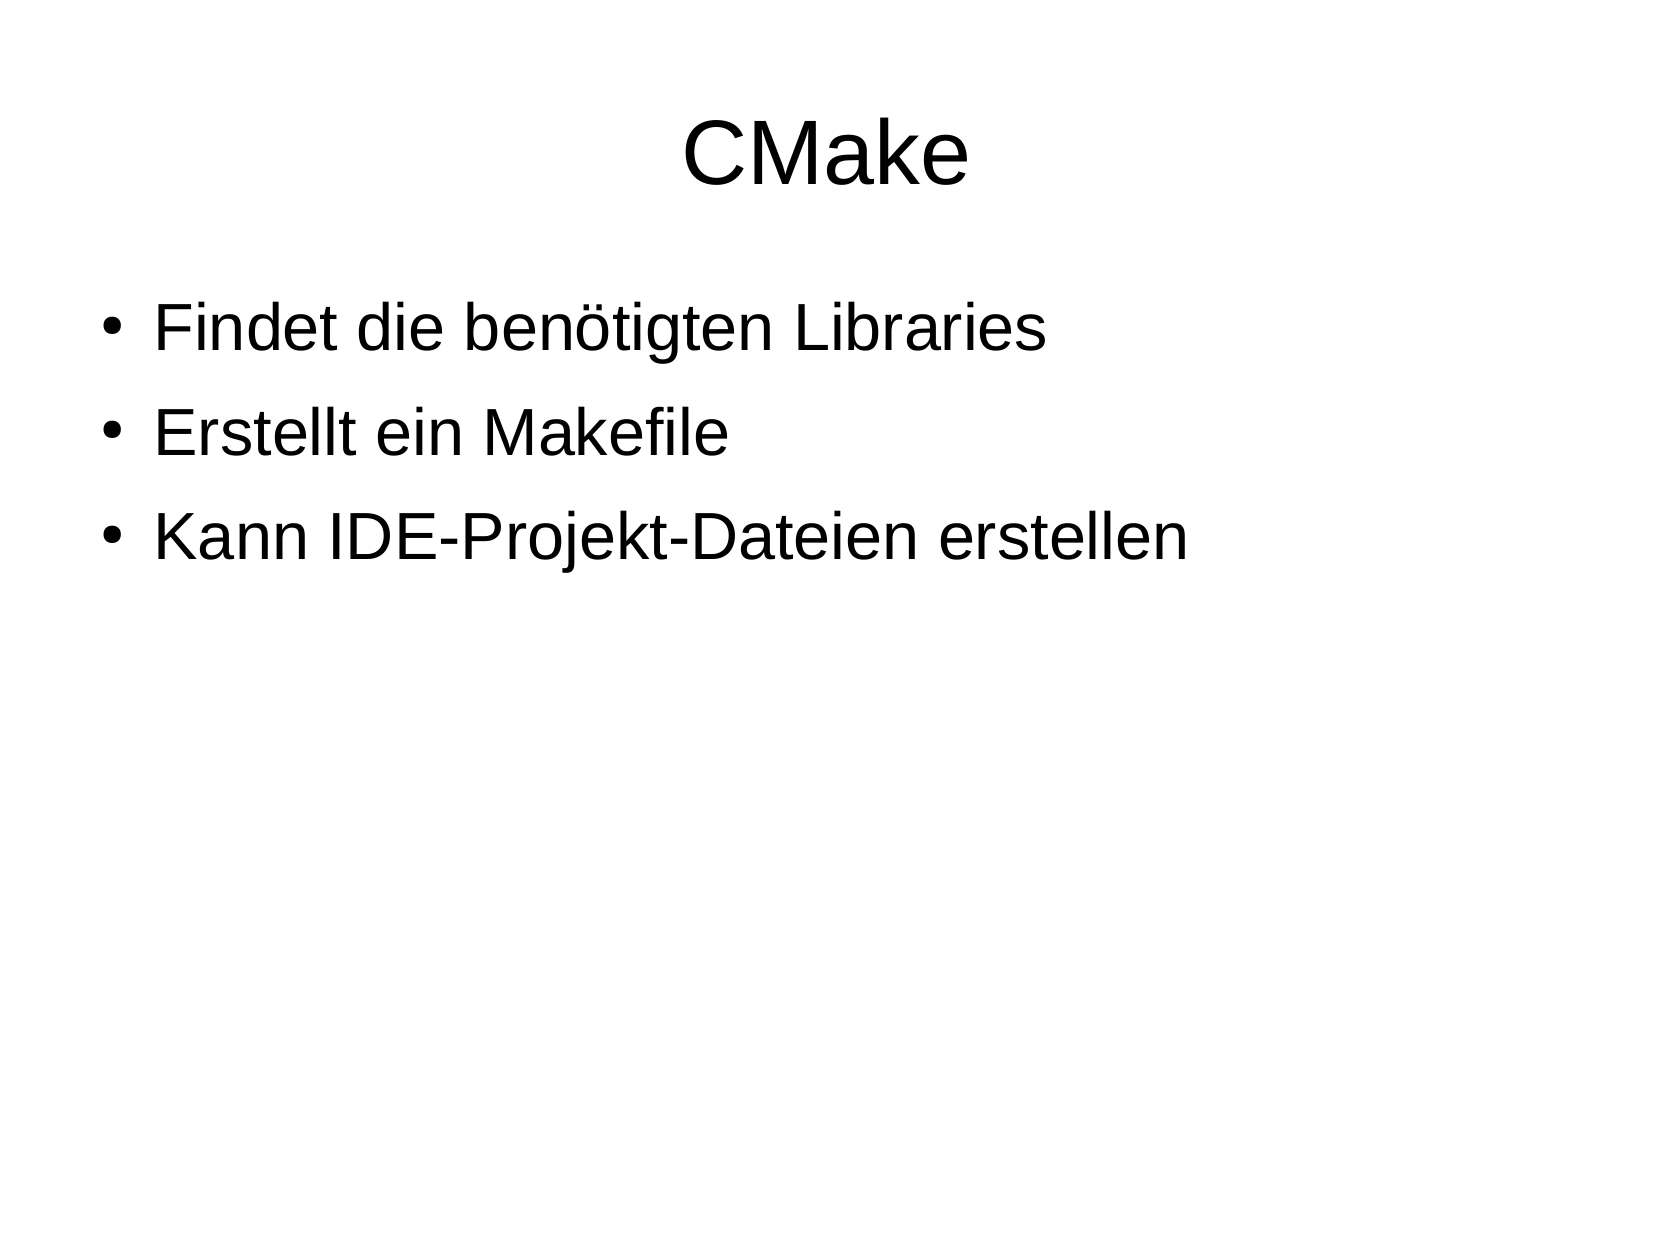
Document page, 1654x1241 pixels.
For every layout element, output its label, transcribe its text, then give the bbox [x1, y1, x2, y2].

title CMake [82, 49, 1571, 257]
list Findet die benötigten Libraries Erstellt ein Makefile Kann IDE-Projekt-Dateien erstellen [82, 290, 1571, 1109]
